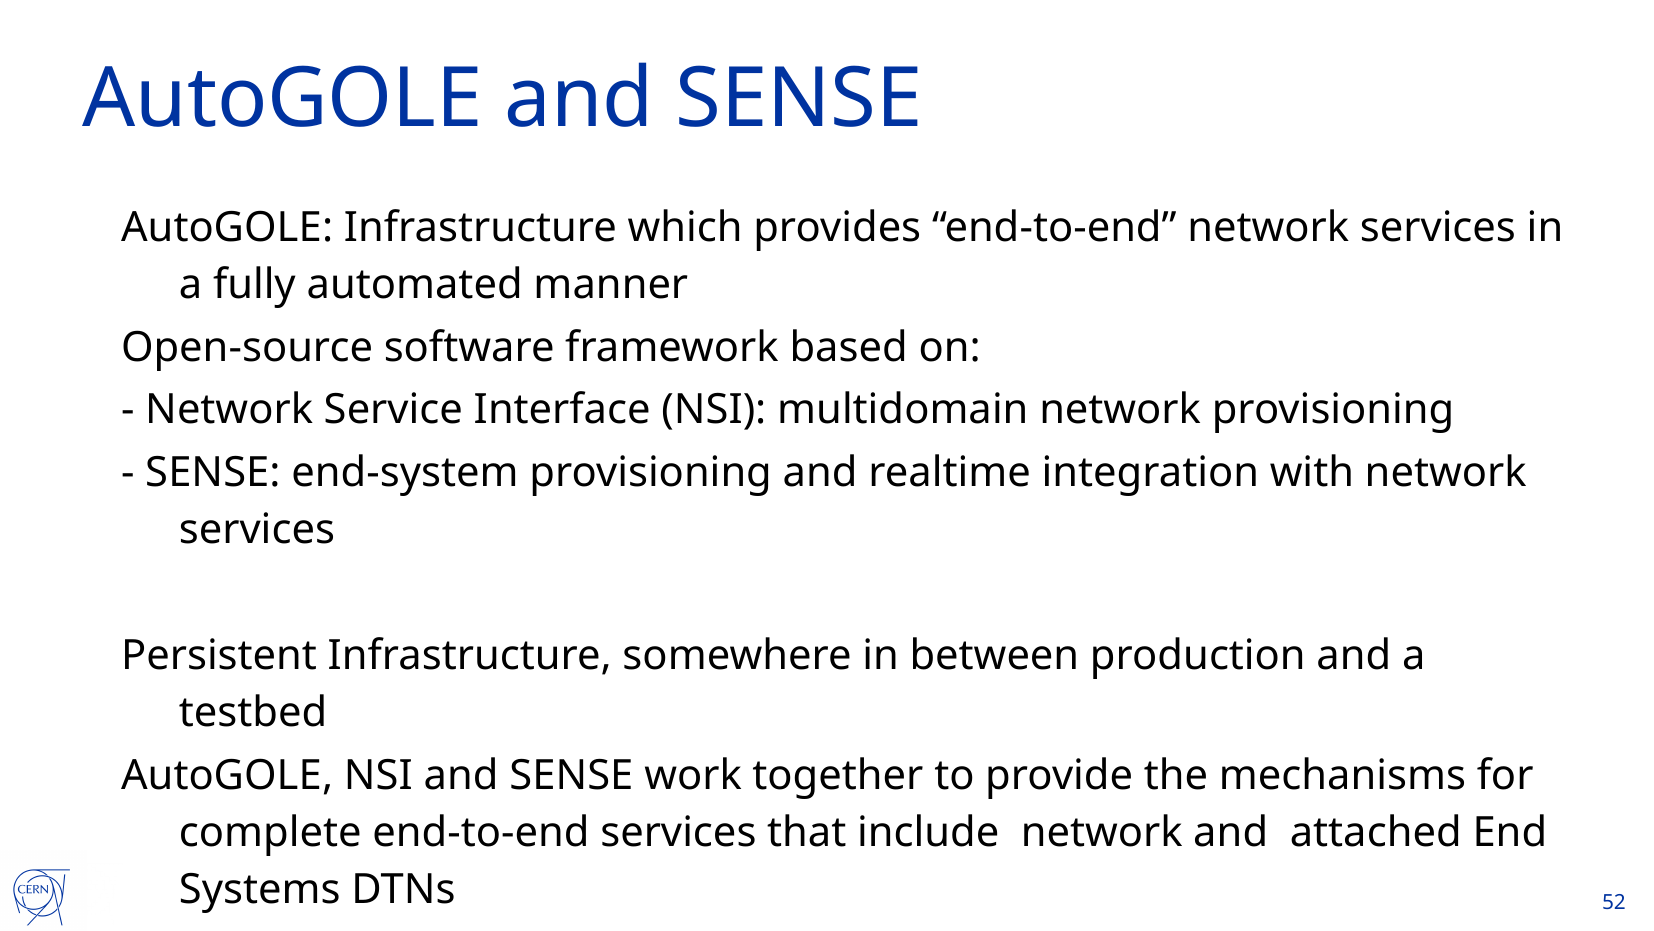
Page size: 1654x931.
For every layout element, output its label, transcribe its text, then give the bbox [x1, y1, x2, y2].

picture [0, 850, 106, 931]
title AutoGOLE and SENSE [82, 37, 1571, 142]
text_box AutoGOLE: Infrastructure which provides “end-to-end” network services in a fully automated manner Open-source software framework based on: - Network Service Interface (NSI): multidomain network provisioning - SENSE: end-system provisioning and realtime integration with network services Persistent Infrastructure, somewhere in between production and a testbed AutoGOLE, NSI and SENSE work together to provide the mechanisms for complete end-to-end services that include network and attached End Systems DTNs Circuit provisioning functionality used by NOTED and Scitags demo for SC22 [106, 188, 1583, 931]
